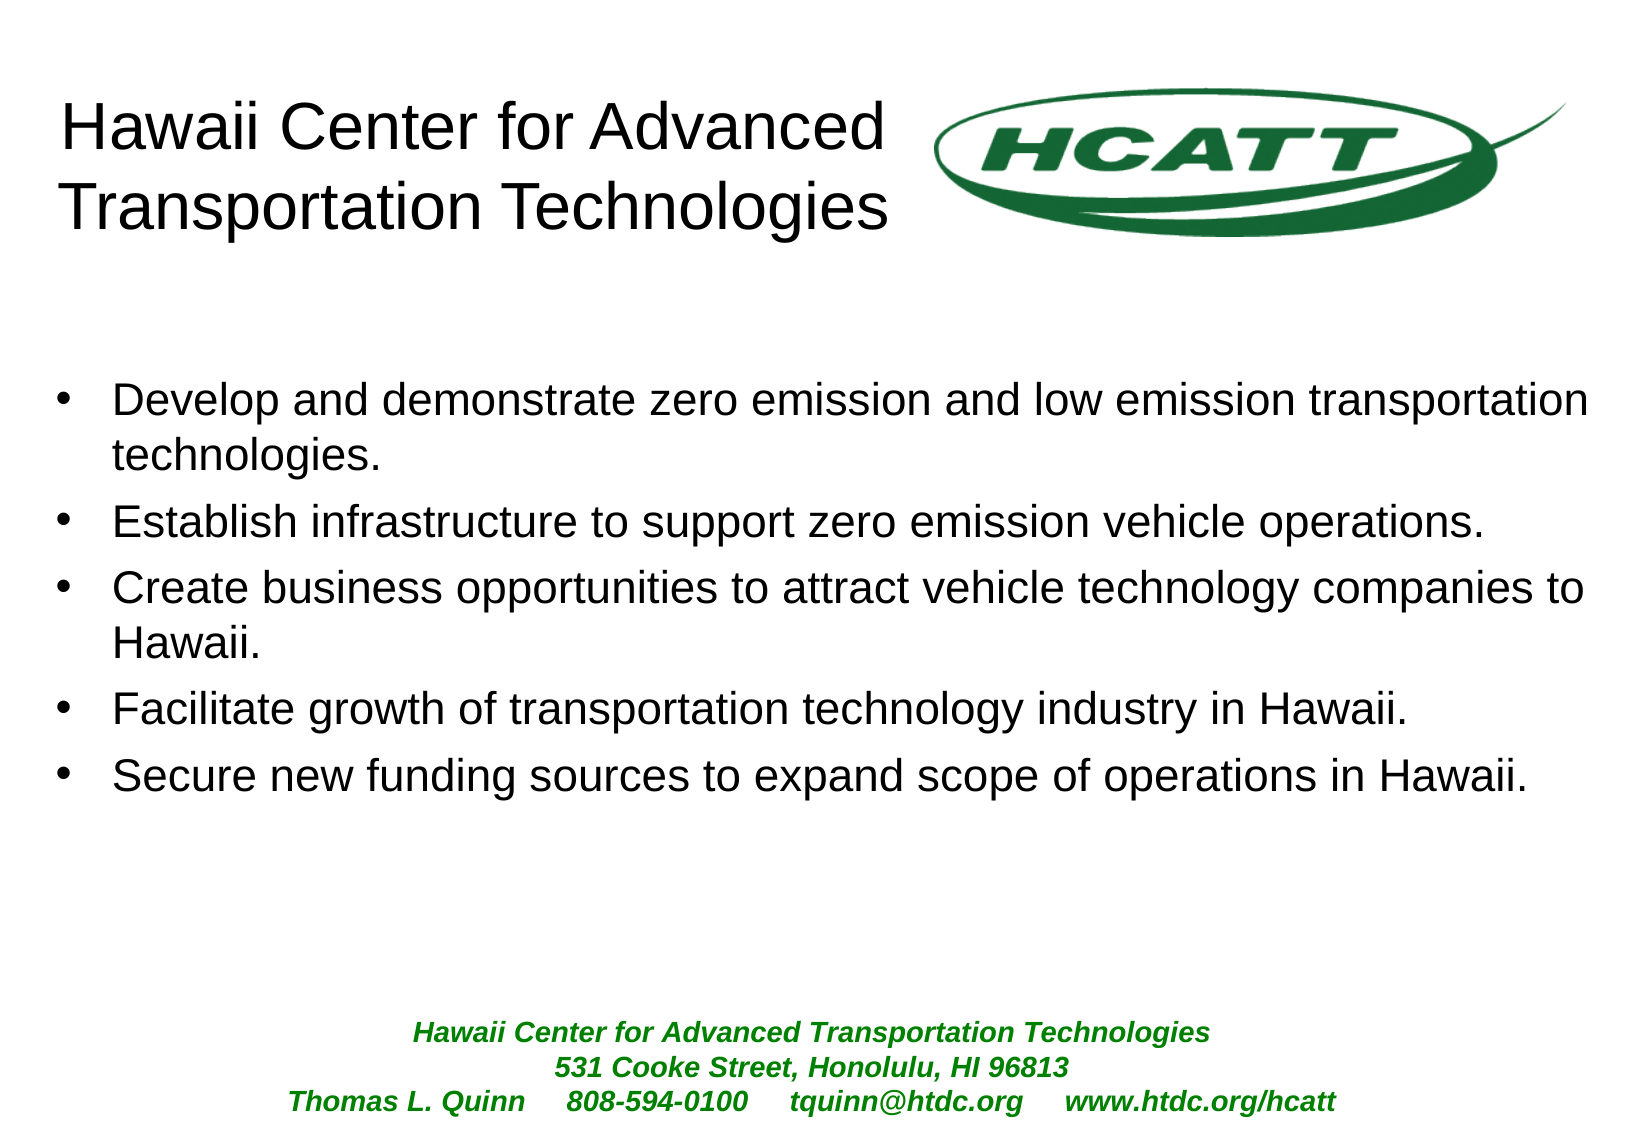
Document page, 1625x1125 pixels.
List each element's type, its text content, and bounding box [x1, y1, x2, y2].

list Develop and demonstrate zero emission and low emission transportation technologies. Establish infrastructure to support zero emission vehicle operations. Create business opportunities to attract vehicle technology companies to Hawaii. Facilitate growth of transportation technology industry in Hawaii. Secure new funding sources to expand scope of operations in Hawaii. [40, 362, 1625, 888]
text_box Hawaii Center for Advanced Transportation Technologies 531 Cooke Street, Honolulu, HI 96813 Thomas L. Quinn 808-594-0100 tquinn@htdc.org www.htdc.org/hcatt [67, 1005, 1557, 1125]
picture [934, 87, 1567, 237]
title Hawaii Center for Advanced Transportation Technologies [27, 24, 921, 300]
